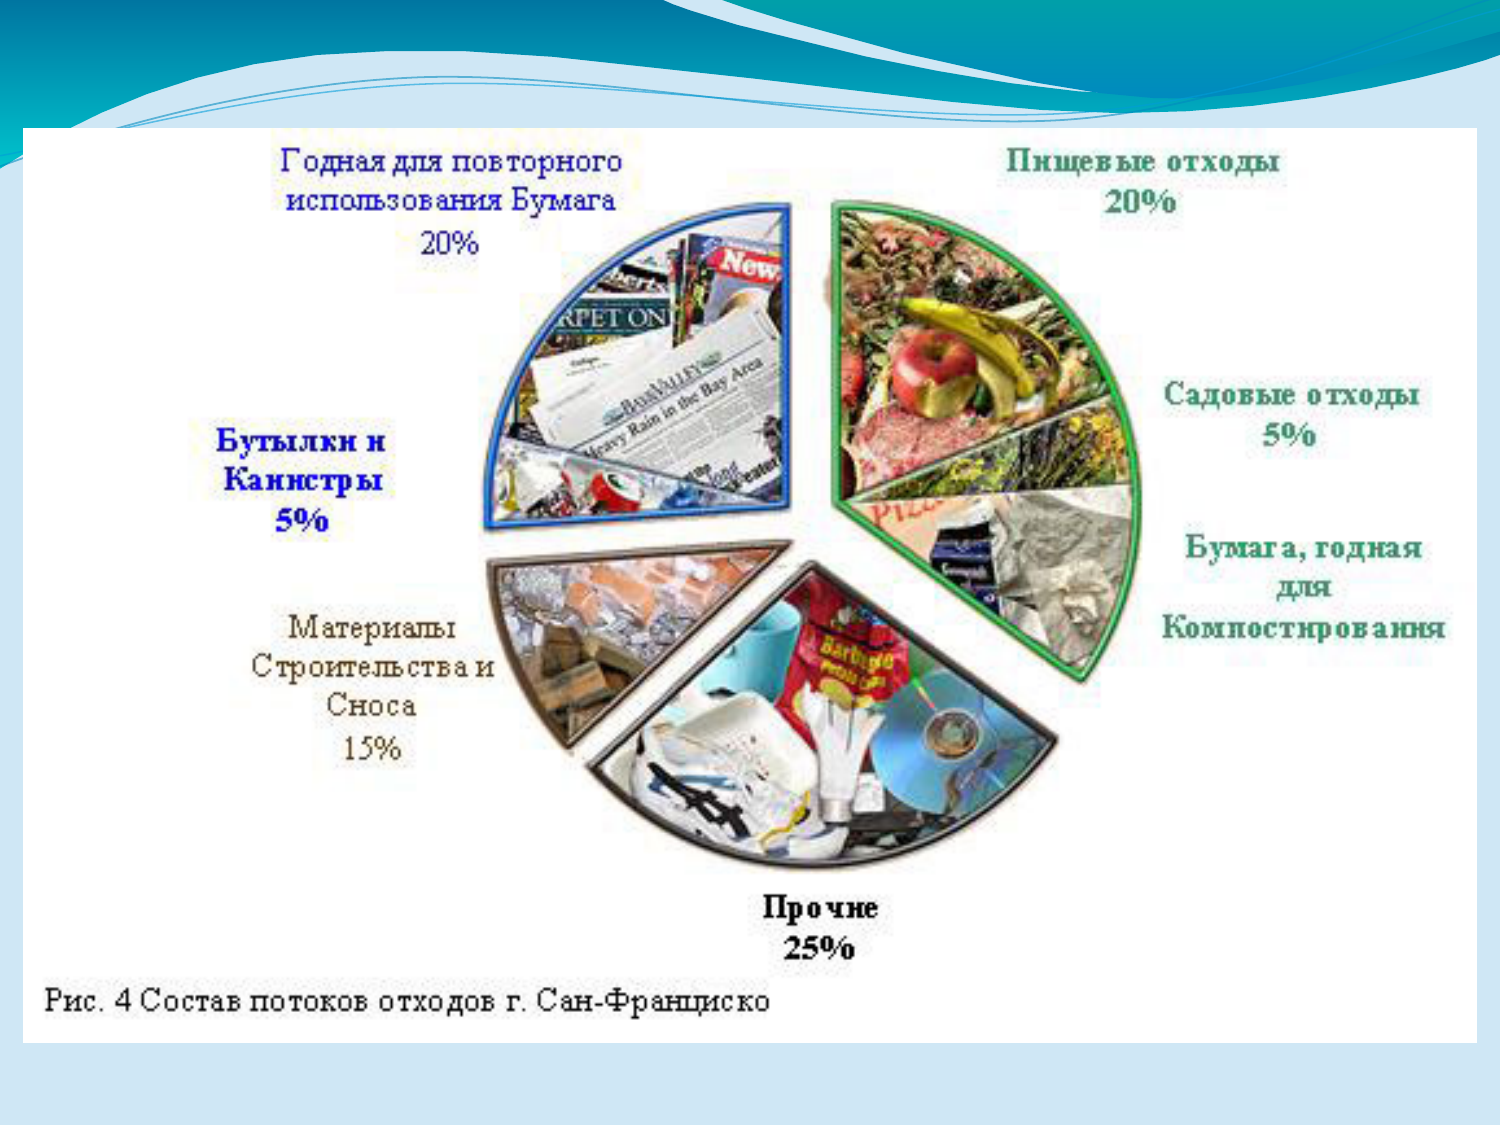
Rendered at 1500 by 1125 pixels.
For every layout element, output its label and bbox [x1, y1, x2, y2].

picture [23, 128, 1477, 1043]
